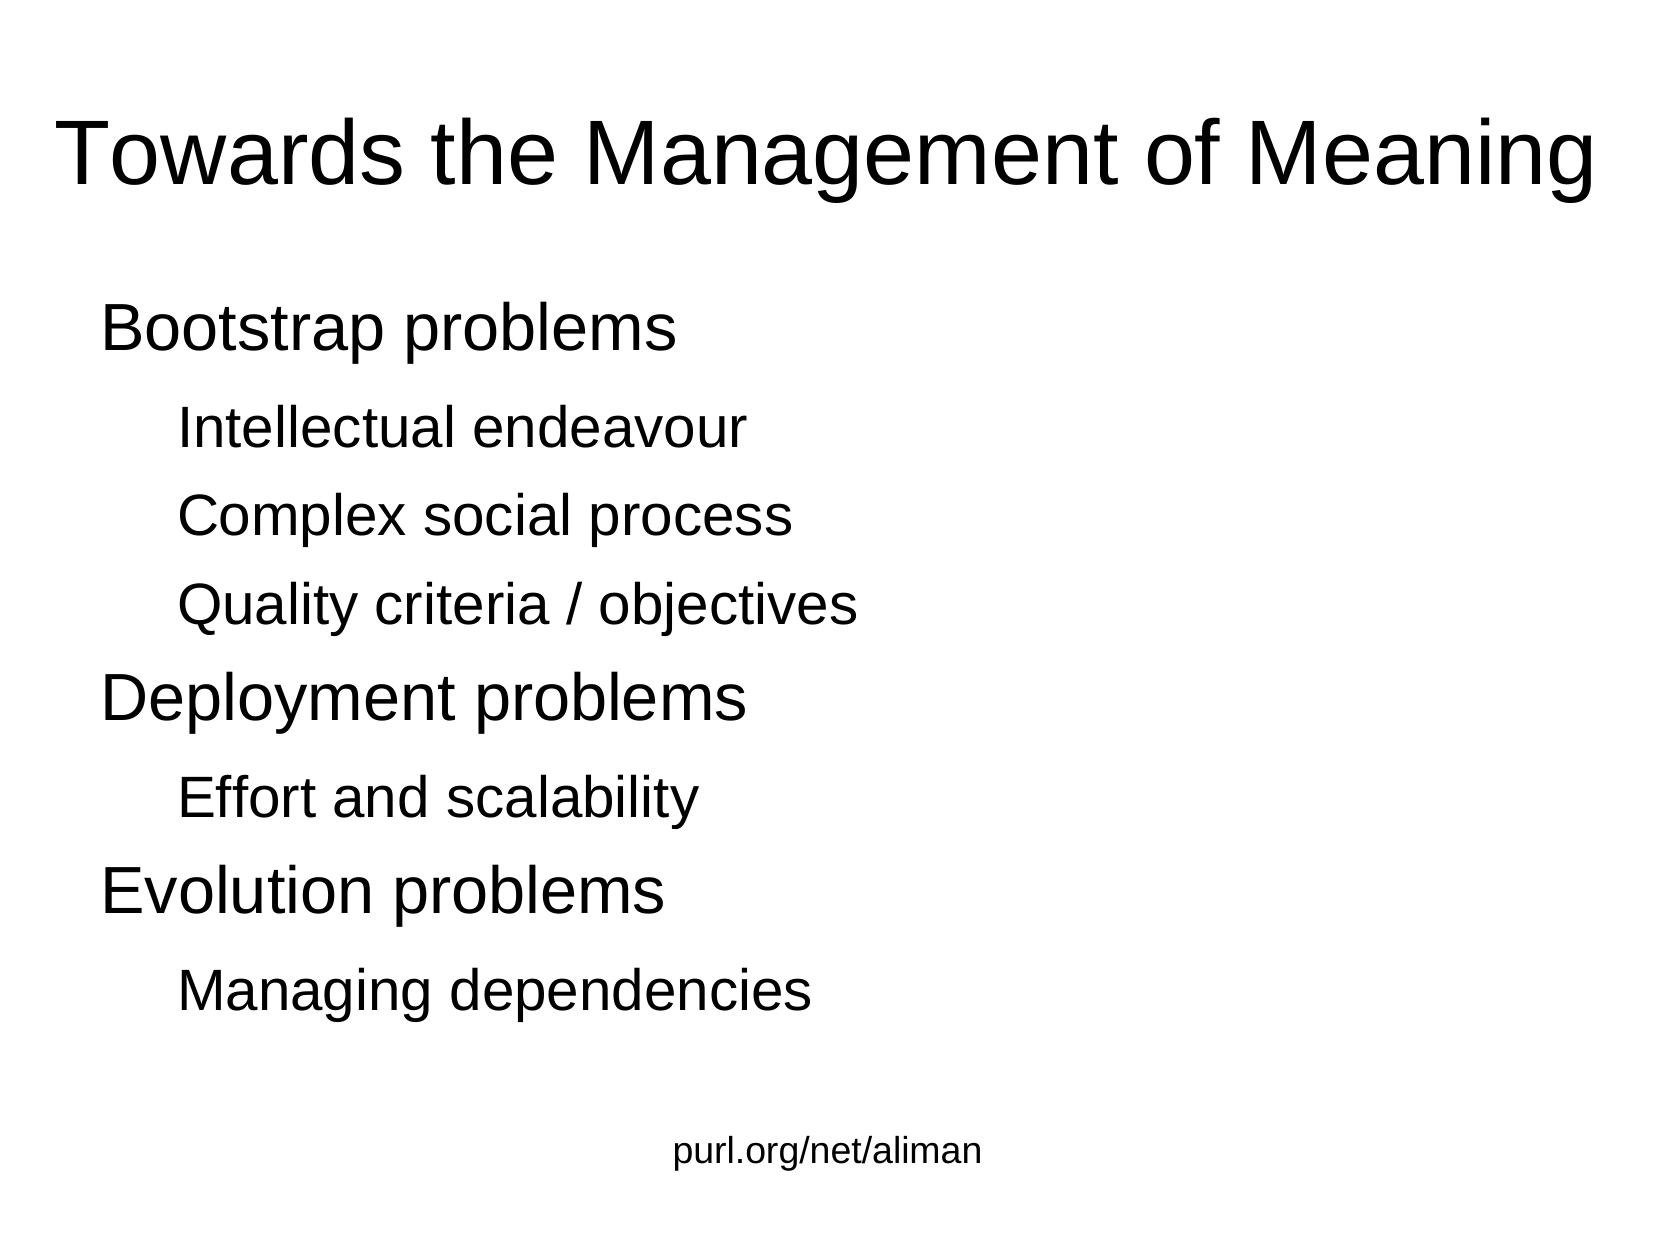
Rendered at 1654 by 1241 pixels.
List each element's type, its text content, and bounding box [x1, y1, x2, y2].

list Bootstrap problems Intellectual endeavour Complex social process Quality criteria / objectives Deployment problems Effort and scalability Evolution problems Managing dependencies [82, 290, 1571, 1094]
title Towards the Management of Meaning [29, 56, 1625, 250]
